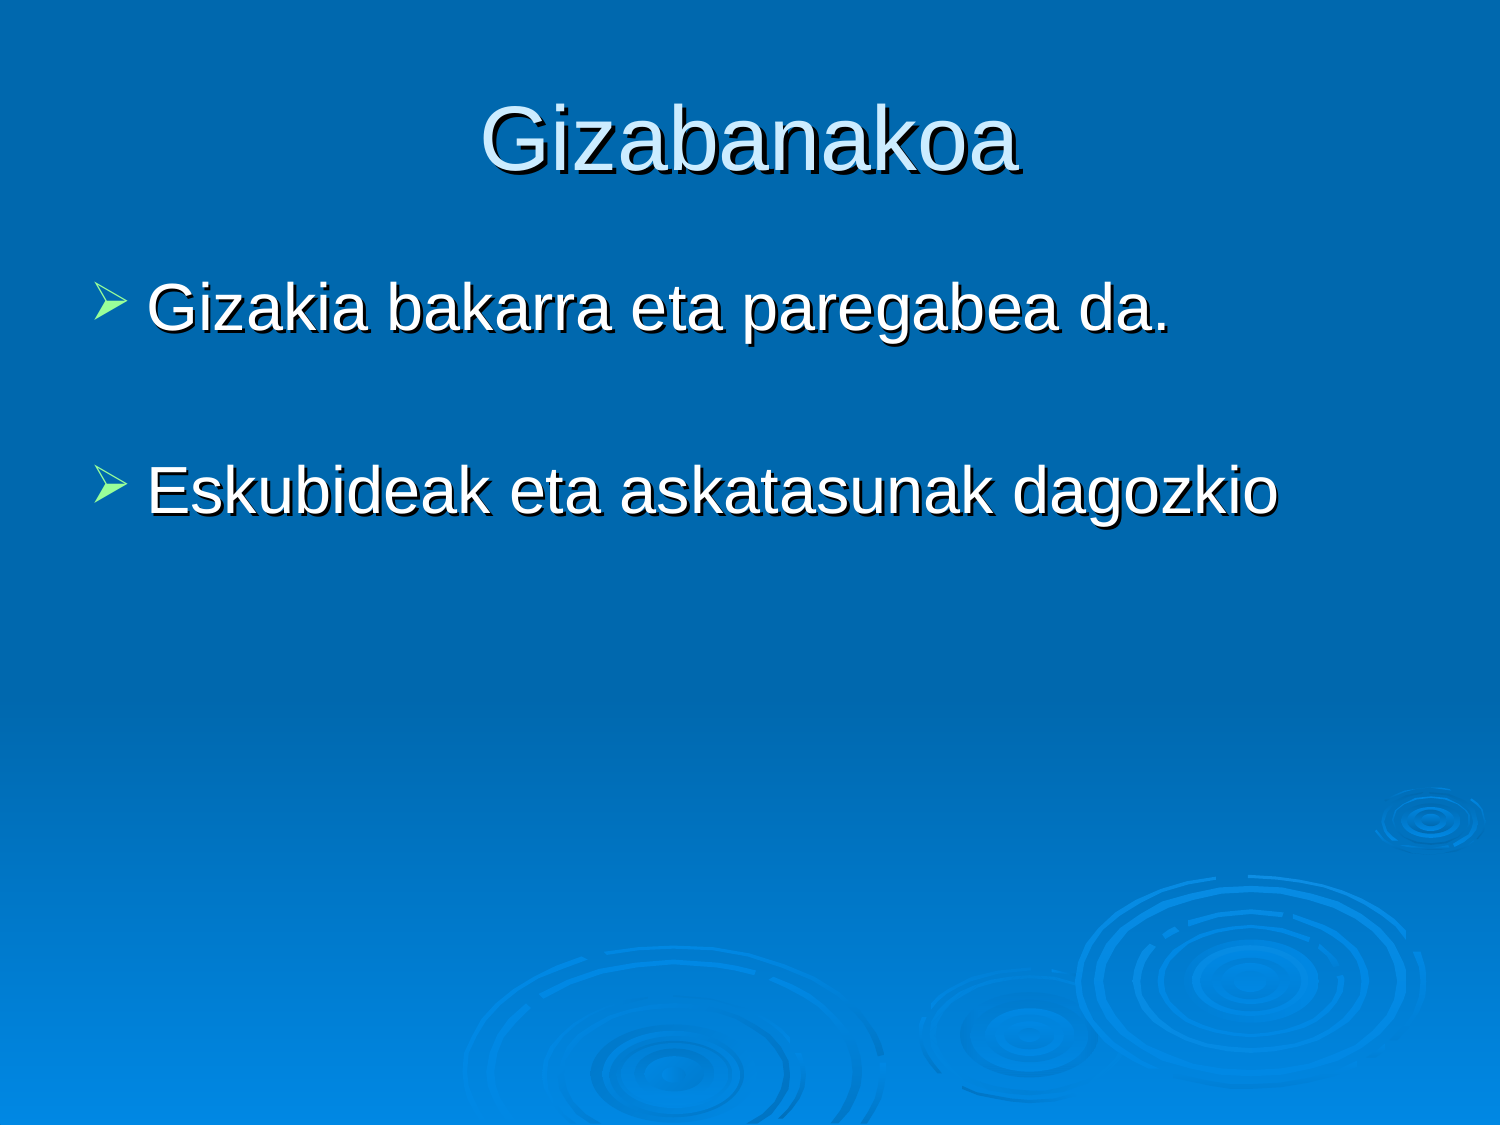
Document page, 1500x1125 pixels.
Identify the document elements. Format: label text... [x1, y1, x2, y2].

list Gizakia bakarra eta paregabea da. Eskubideak eta askatasunak dagozkio [75, 262, 1426, 1006]
title Gizabanakoa [75, 21, 1426, 258]
